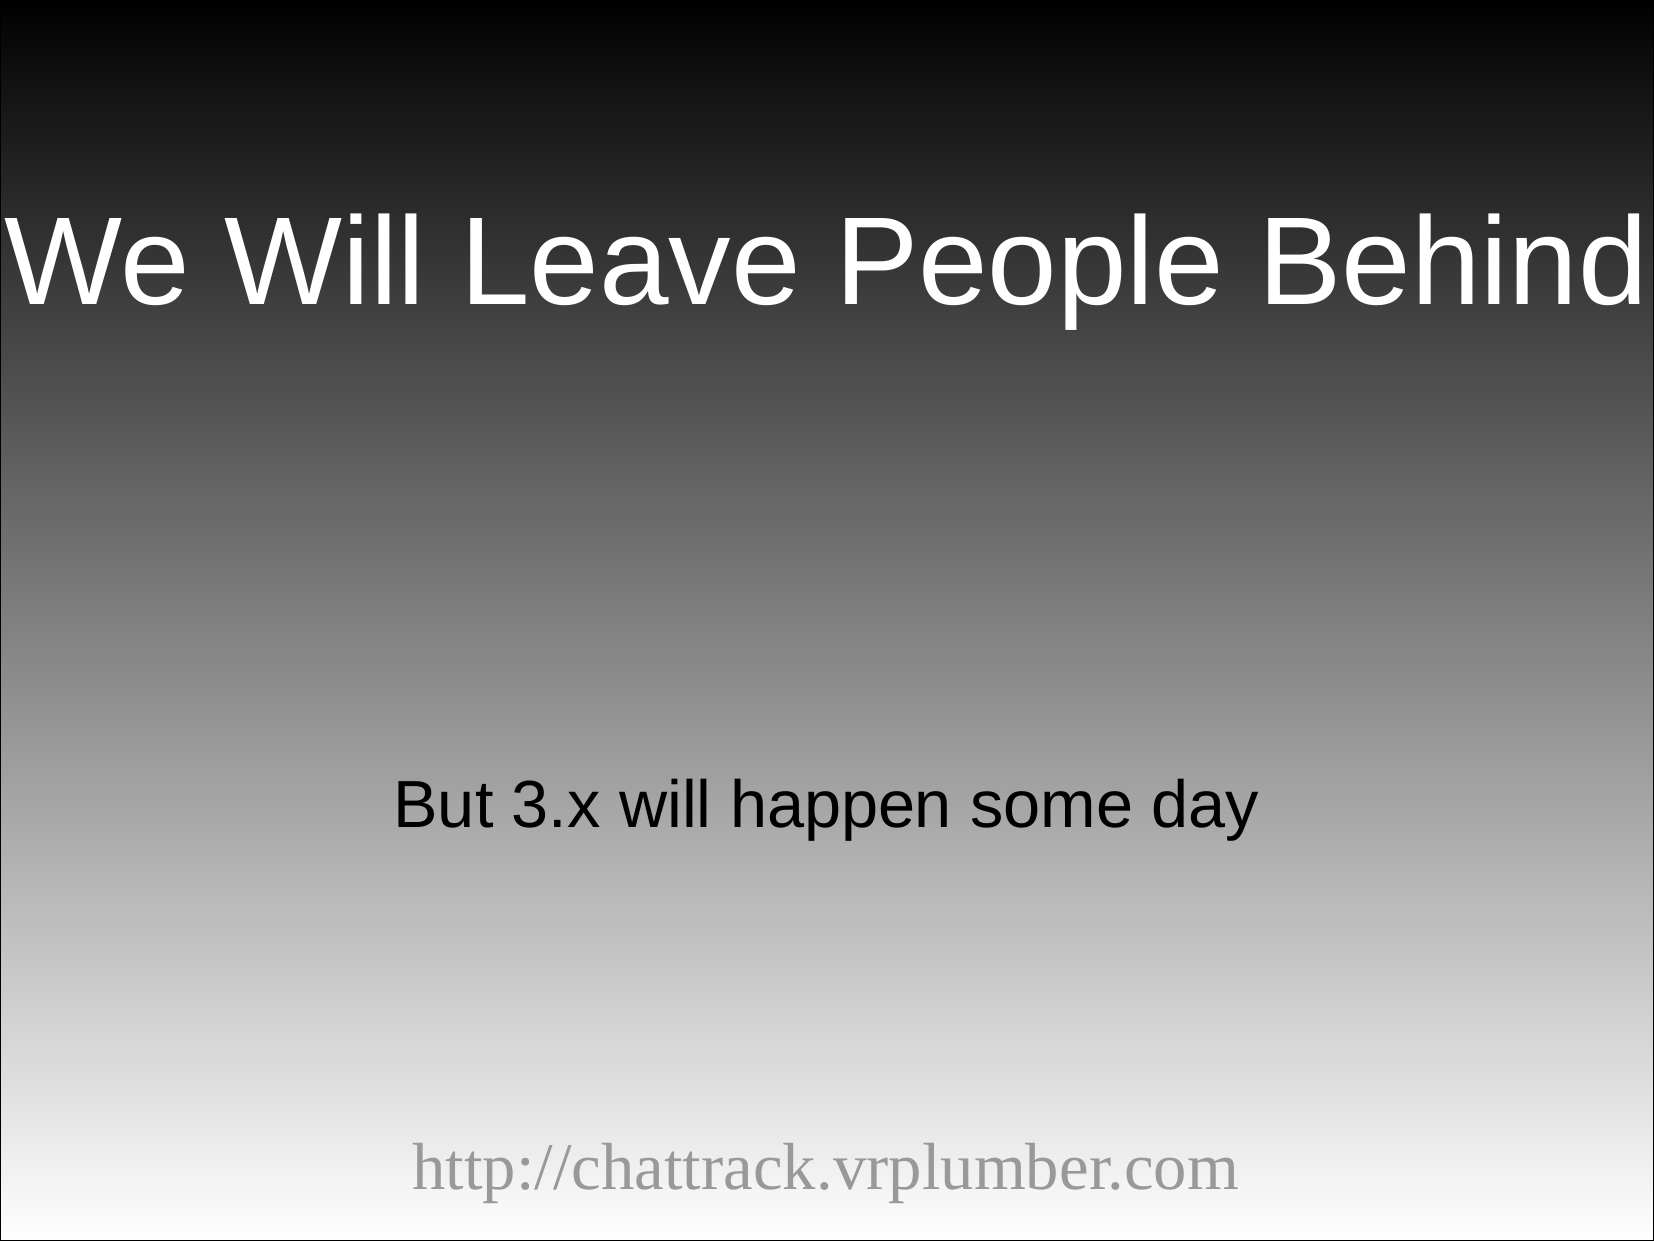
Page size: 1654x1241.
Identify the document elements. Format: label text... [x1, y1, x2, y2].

title We Will Leave People Behind [0, 56, 1654, 466]
subtitle But 3.x will happen some day [29, 403, 1625, 1207]
